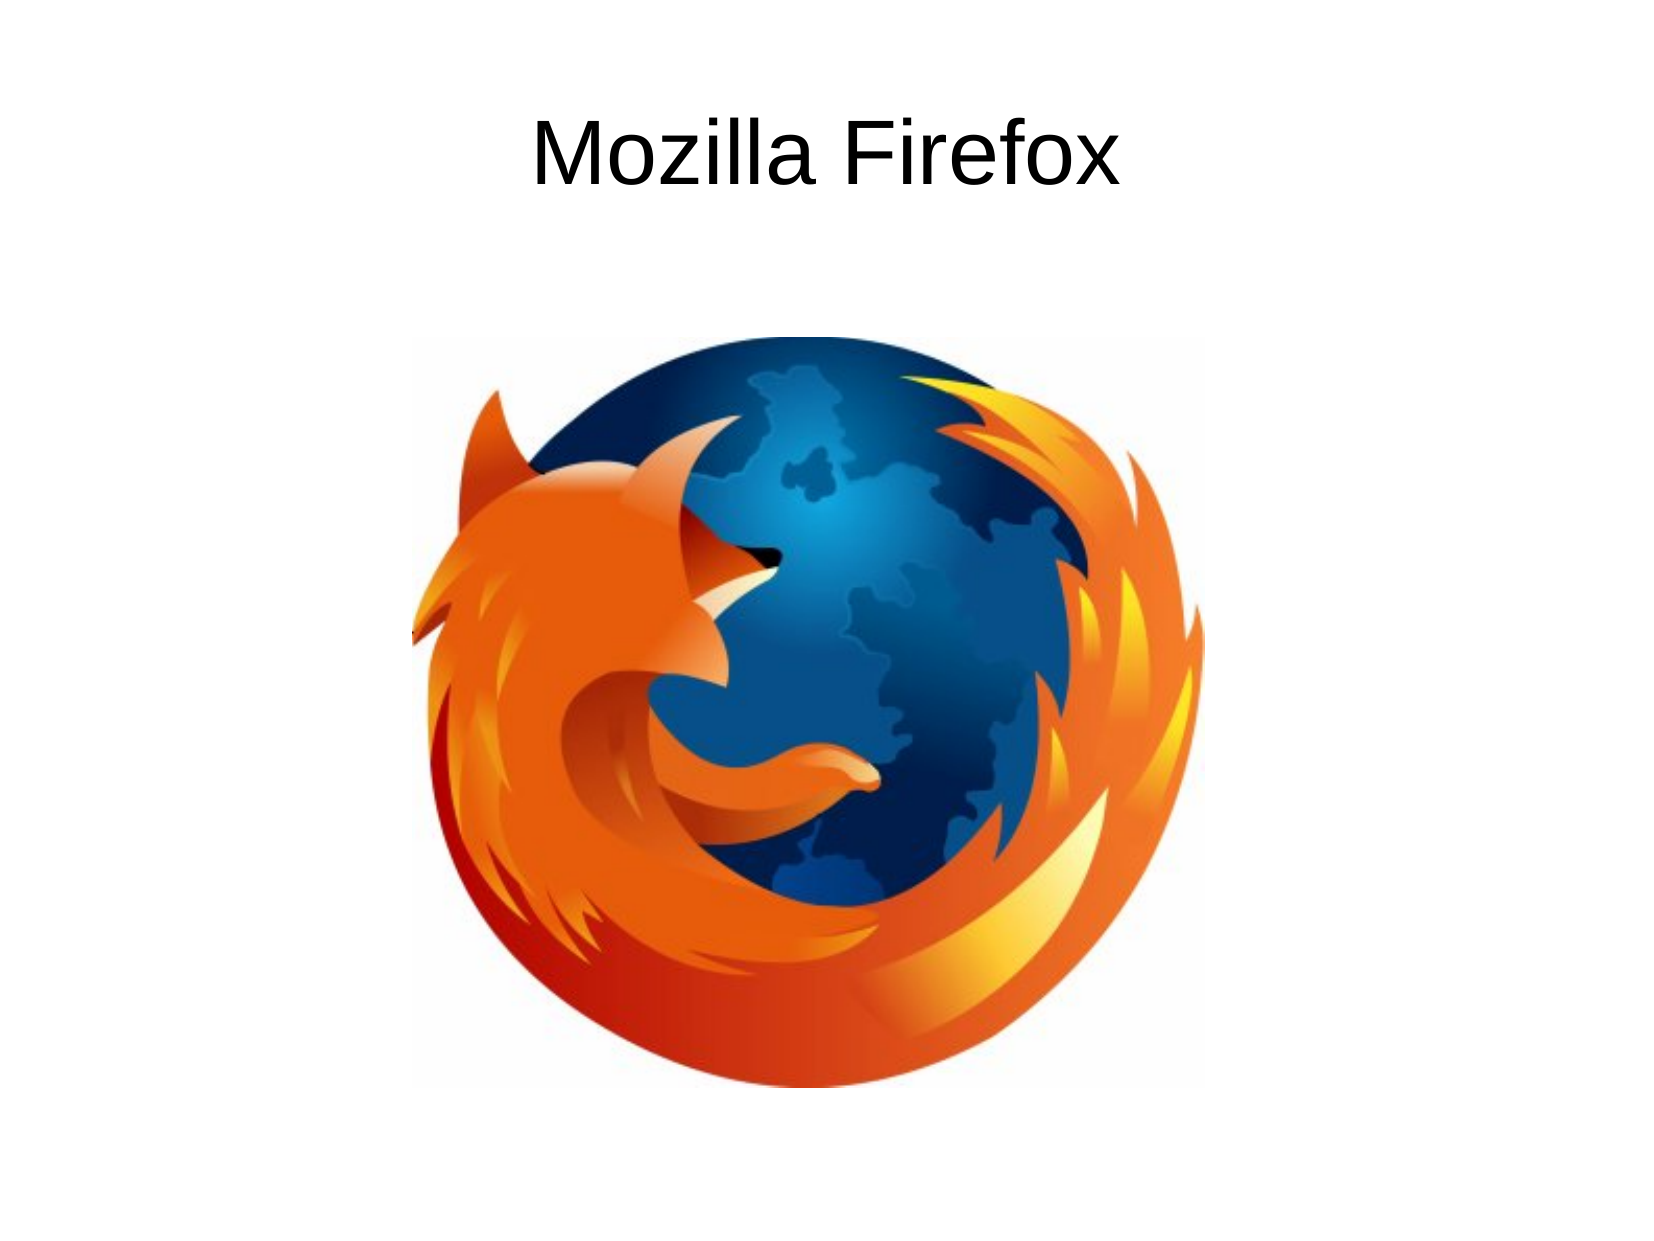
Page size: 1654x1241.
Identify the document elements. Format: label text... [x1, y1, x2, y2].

title Mozilla Firefox [82, 49, 1571, 257]
picture [412, 337, 1205, 1088]
